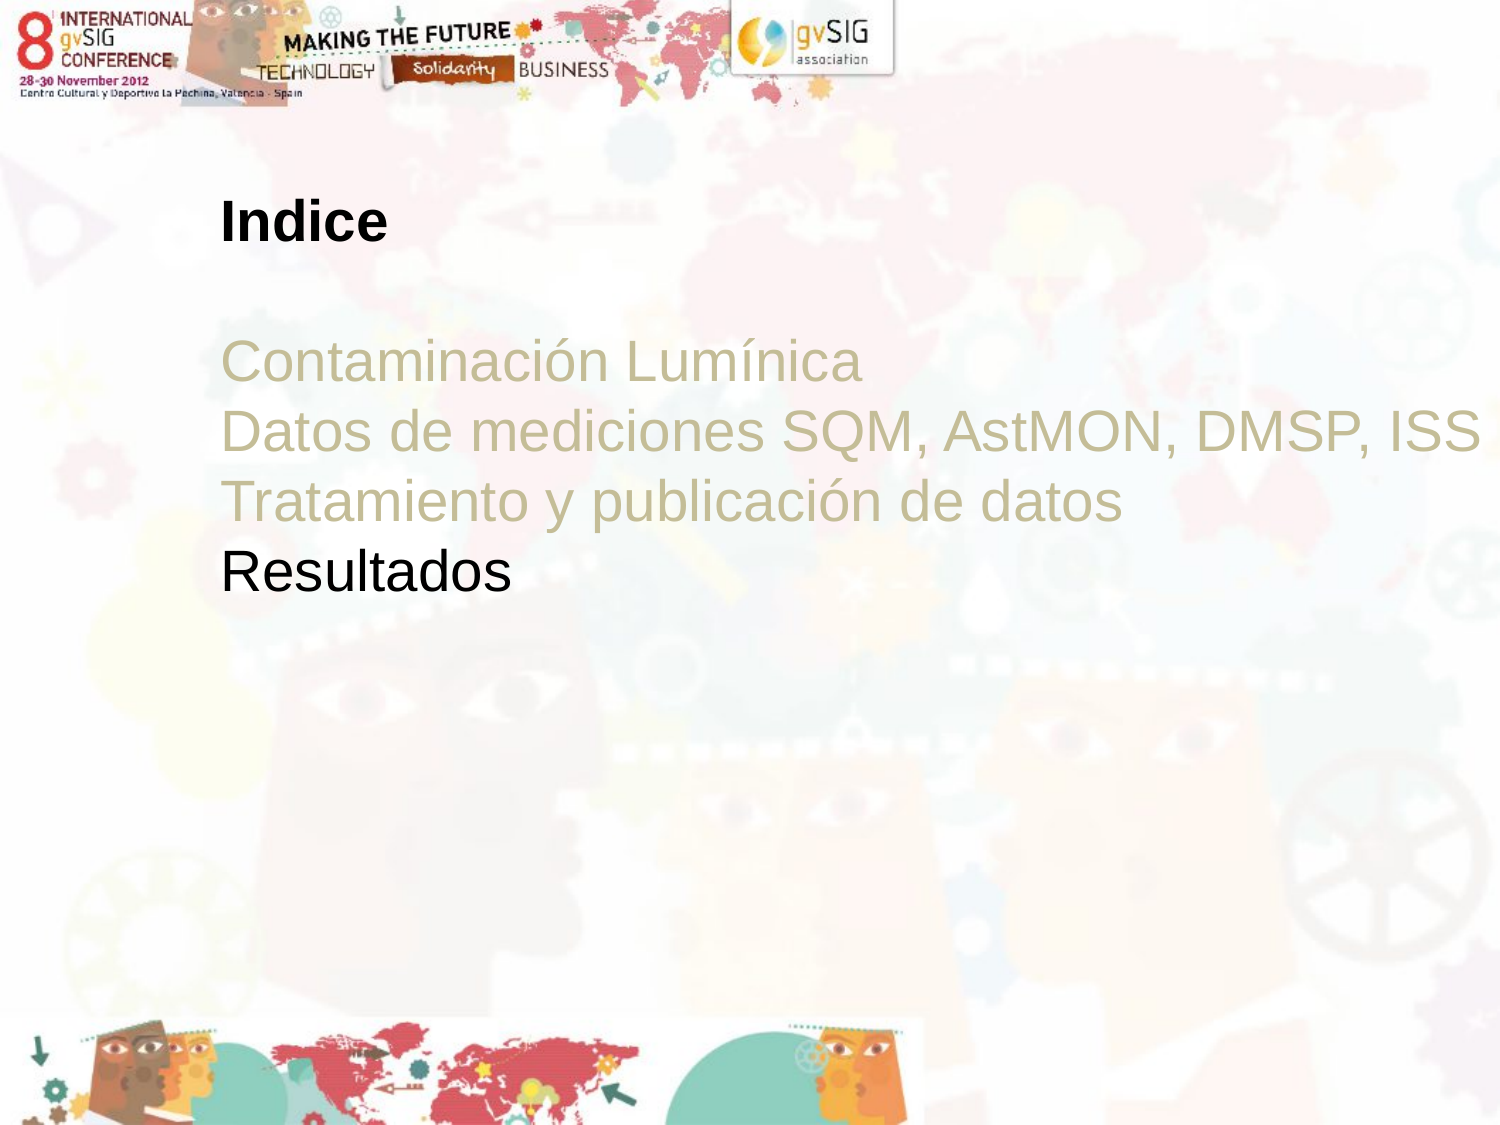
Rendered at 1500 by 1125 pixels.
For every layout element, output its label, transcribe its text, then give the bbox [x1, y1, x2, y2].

text_box Indice Contaminación Lumínica Datos de mediciones SQM, AstMON, DMSP, ISS Tratamiento y publicación de datos Resultados [205, 175, 1499, 611]
picture [0, 0, 1500, 1125]
